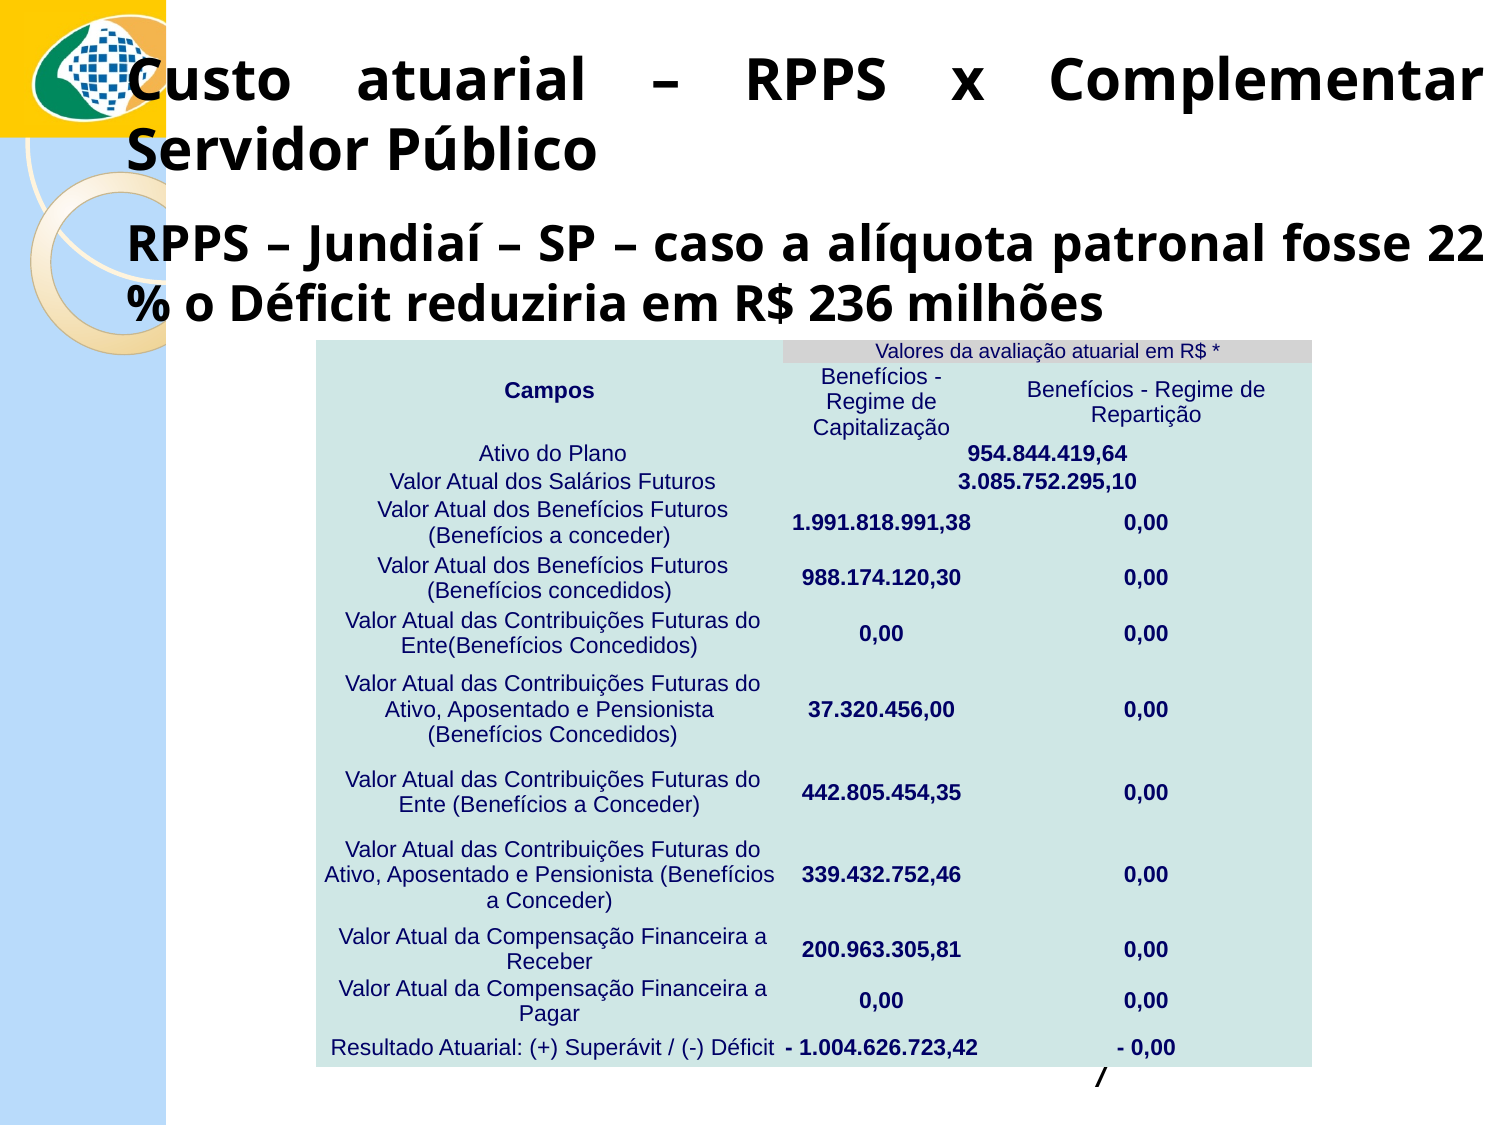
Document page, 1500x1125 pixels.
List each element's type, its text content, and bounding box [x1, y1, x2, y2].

table_cell Valor Atual dos Salários Futuros [316, 467, 783, 495]
table_cell 0,00 [980, 550, 1312, 605]
table_cell Valor Atual da Compensação Financeira a Receber [316, 923, 783, 975]
table_cell 339.432.752,46 [783, 827, 980, 923]
table_cell Valor Atual dos Benefícios Futuros (Benefícios a conceder) [316, 495, 783, 550]
table_cell Valor Atual dos Benefícios Futuros (Benefícios concedidos) [316, 550, 783, 605]
table_cell - 1.004.626.723,42 [783, 1026, 980, 1067]
table_cell 0,00 [980, 975, 1312, 1026]
table_cell 0,00 [980, 758, 1312, 827]
table_cell 0,00 [783, 975, 980, 1026]
table_cell 37.320.456,00 [783, 661, 980, 758]
table_cell 442.805.454,35 [783, 758, 980, 827]
table_header Campos [316, 340, 783, 440]
table_header Valores da avaliação atuarial em R$ * [783, 340, 1312, 363]
list Custo atuarial – RPPS x Complementar Servidor Público RPPS – Jundiaí – SP – caso a alíquota patronal fosse 22 % o Déficit reduziria em R$ 236 milhões [112, 35, 1500, 1070]
table_cell - 0,00 [980, 1026, 1312, 1067]
table_cell Benefícios - Regime de Repartição [980, 363, 1312, 440]
table_cell 0,00 [980, 661, 1312, 758]
table_cell 0,00 [980, 495, 1312, 550]
table_cell Ativo do Plano [316, 440, 783, 467]
table_cell Valor Atual das Contribuições Futuras do Ente (Benefícios a Conceder) [316, 758, 783, 827]
table_cell Resultado Atuarial: (+) Superávit / (-) Déficit [316, 1026, 783, 1067]
table_cell 0,00 [980, 923, 1312, 975]
table_cell 988.174.120,30 [783, 550, 980, 605]
table_cell Benefícios - Regime de Capitalização [783, 363, 980, 440]
table_cell 200.963.305,81 [783, 923, 980, 975]
table_cell 3.085.752.295,10 [783, 467, 1312, 495]
table_cell 0,00 [980, 827, 1312, 923]
table_cell 1.991.818.991,38 [783, 495, 980, 550]
table_cell 954.844.419,64 [783, 440, 1312, 467]
table_cell 0,00 [980, 605, 1312, 661]
table_cell Valor Atual das Contribuições Futuras do Ente(Benefícios Concedidos) [316, 605, 783, 661]
picture [24, 12, 112, 125]
table_cell Valor Atual da Compensação Financeira a Pagar [316, 975, 783, 1026]
title [76, 0, 1500, 102]
slide_number <número> [1074, 1042, 1425, 1103]
table_cell Valor Atual das Contribuições Futuras do Ativo, Aposentado e Pensionista (Benefícios Concedidos) [316, 661, 783, 758]
table_cell Valor Atual das Contribuições Futuras do Ativo, Aposentado e Pensionista (Benefícios a Conceder) [316, 827, 783, 923]
table_cell 0,00 [783, 605, 980, 661]
